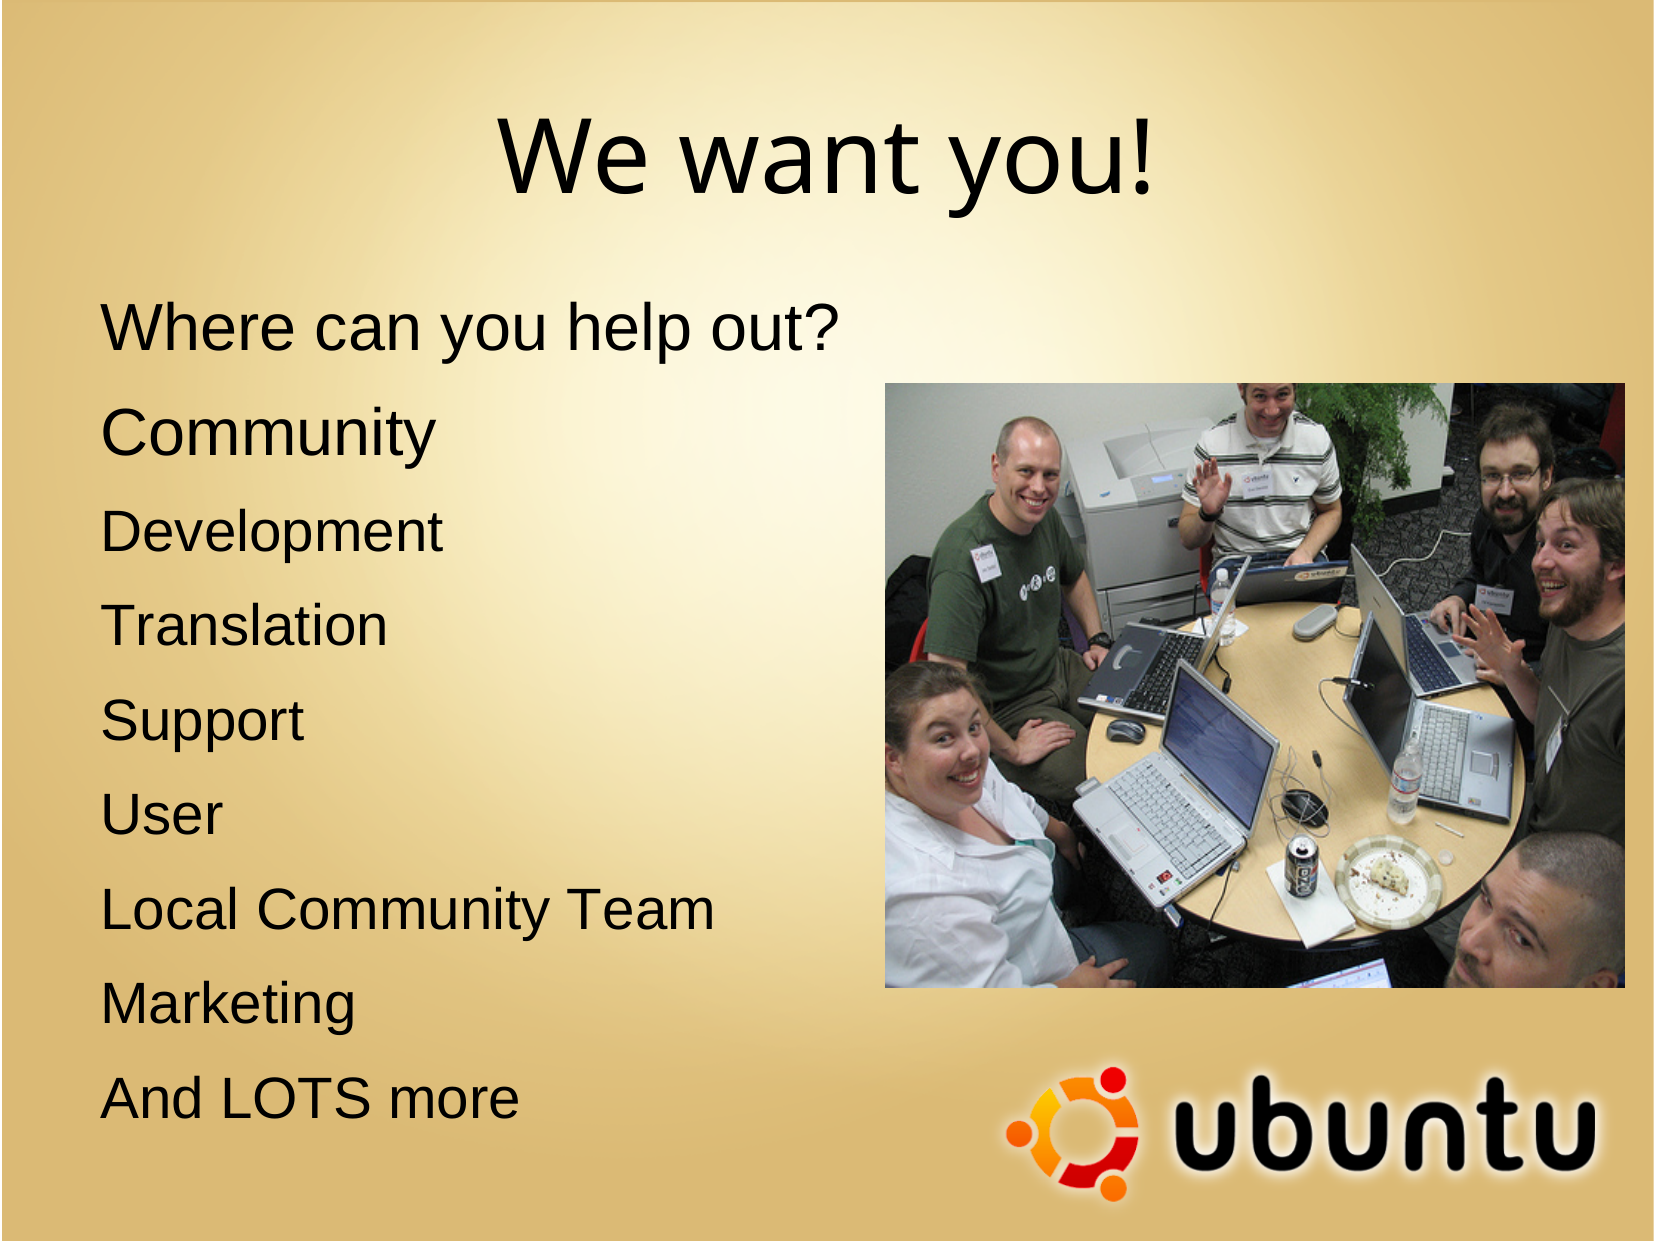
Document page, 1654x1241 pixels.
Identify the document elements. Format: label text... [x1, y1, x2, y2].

picture [2, 0, 1654, 1241]
list Where can you help out? Community Development Translation Support User Local Community Team Marketing And LOTS more [82, 290, 1571, 1200]
title We want you! [82, 49, 1571, 257]
